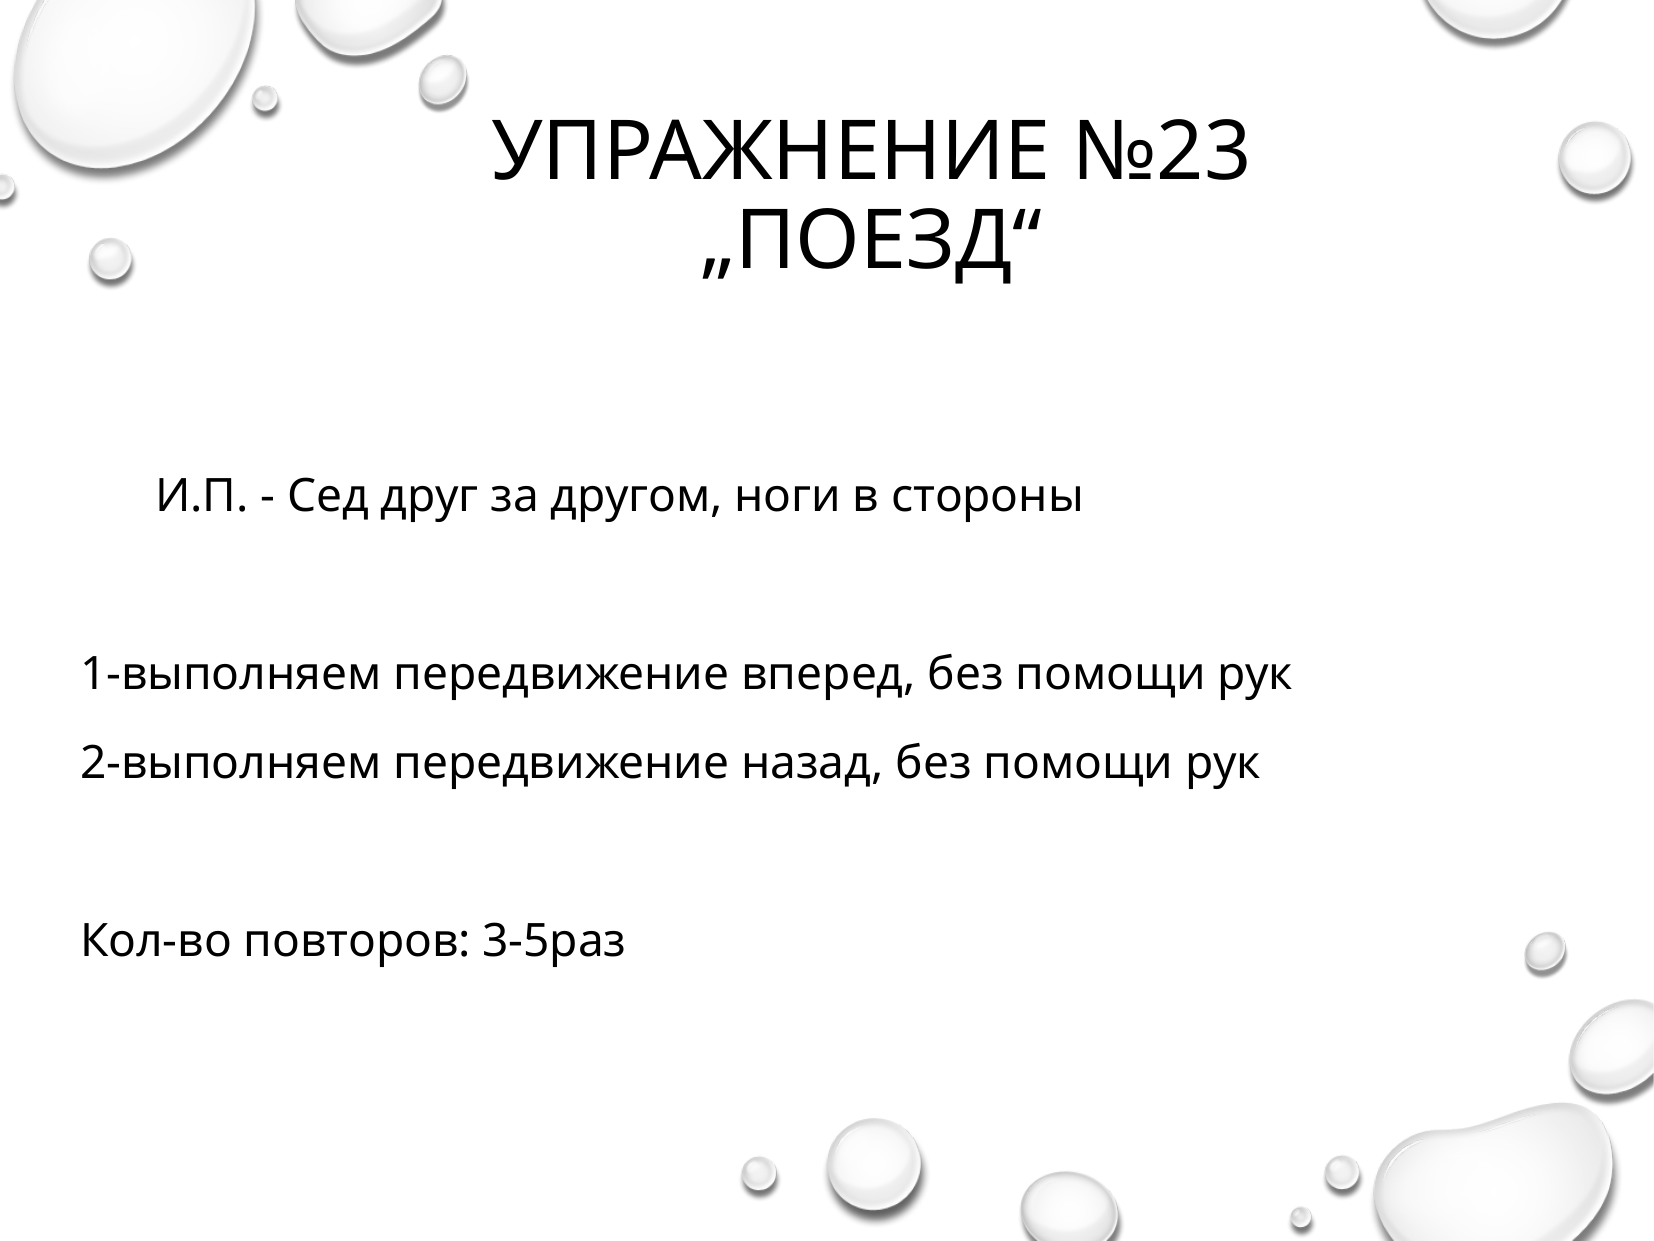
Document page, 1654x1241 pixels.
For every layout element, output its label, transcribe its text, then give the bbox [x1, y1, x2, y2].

title Упражнение №23 „Поезд“ [165, 100, 1578, 293]
subtitle И.П. - Сед друг за другом, ноги в стороны 1-выполняем передвижение вперед, без помощи рук 2-выполняем передвижение назад, без помощи рук Кол-во повторов: 3-5раз [58, 312, 1499, 1108]
